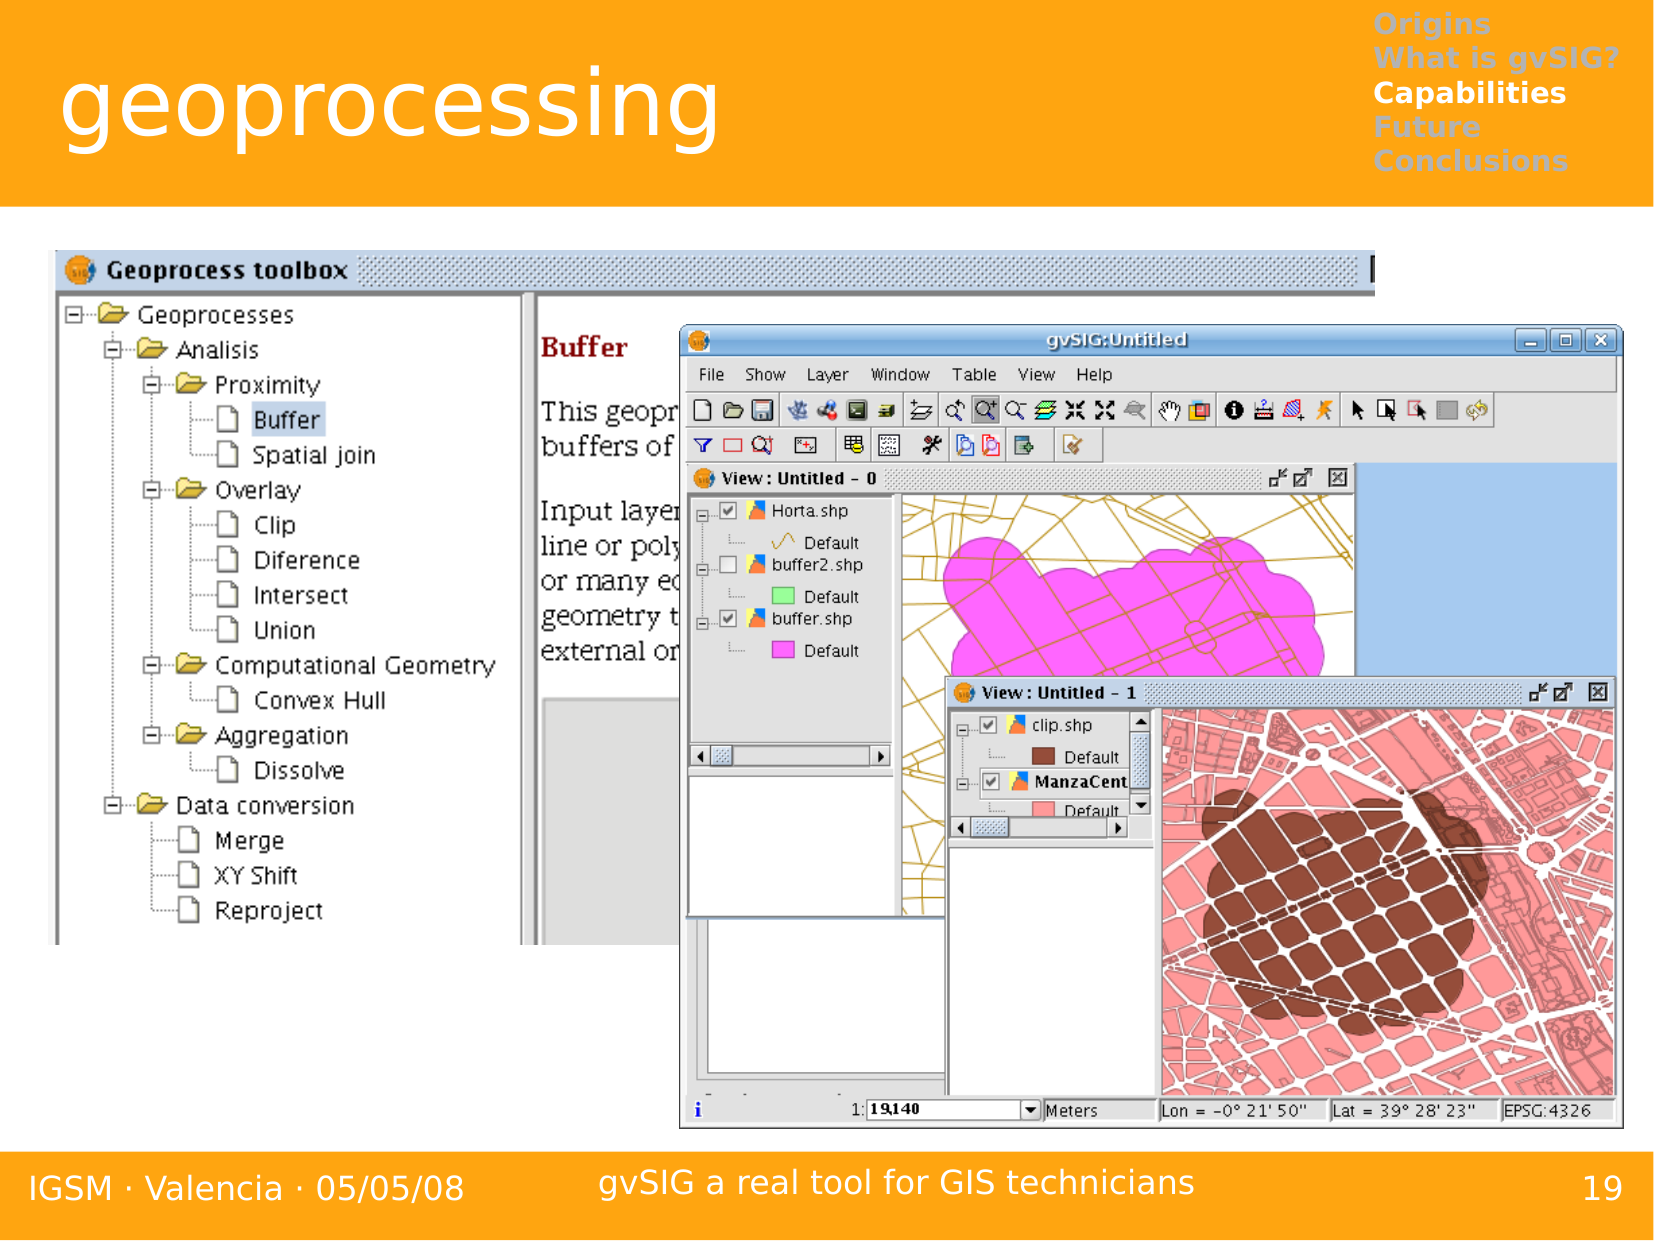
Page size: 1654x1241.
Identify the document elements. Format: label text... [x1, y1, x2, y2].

picture [48, 250, 1624, 1130]
text_box Origins What is gvSIG? Capabilities Future Conclusions [1358, 0, 1654, 207]
title geoprocessing [59, 29, 1358, 178]
